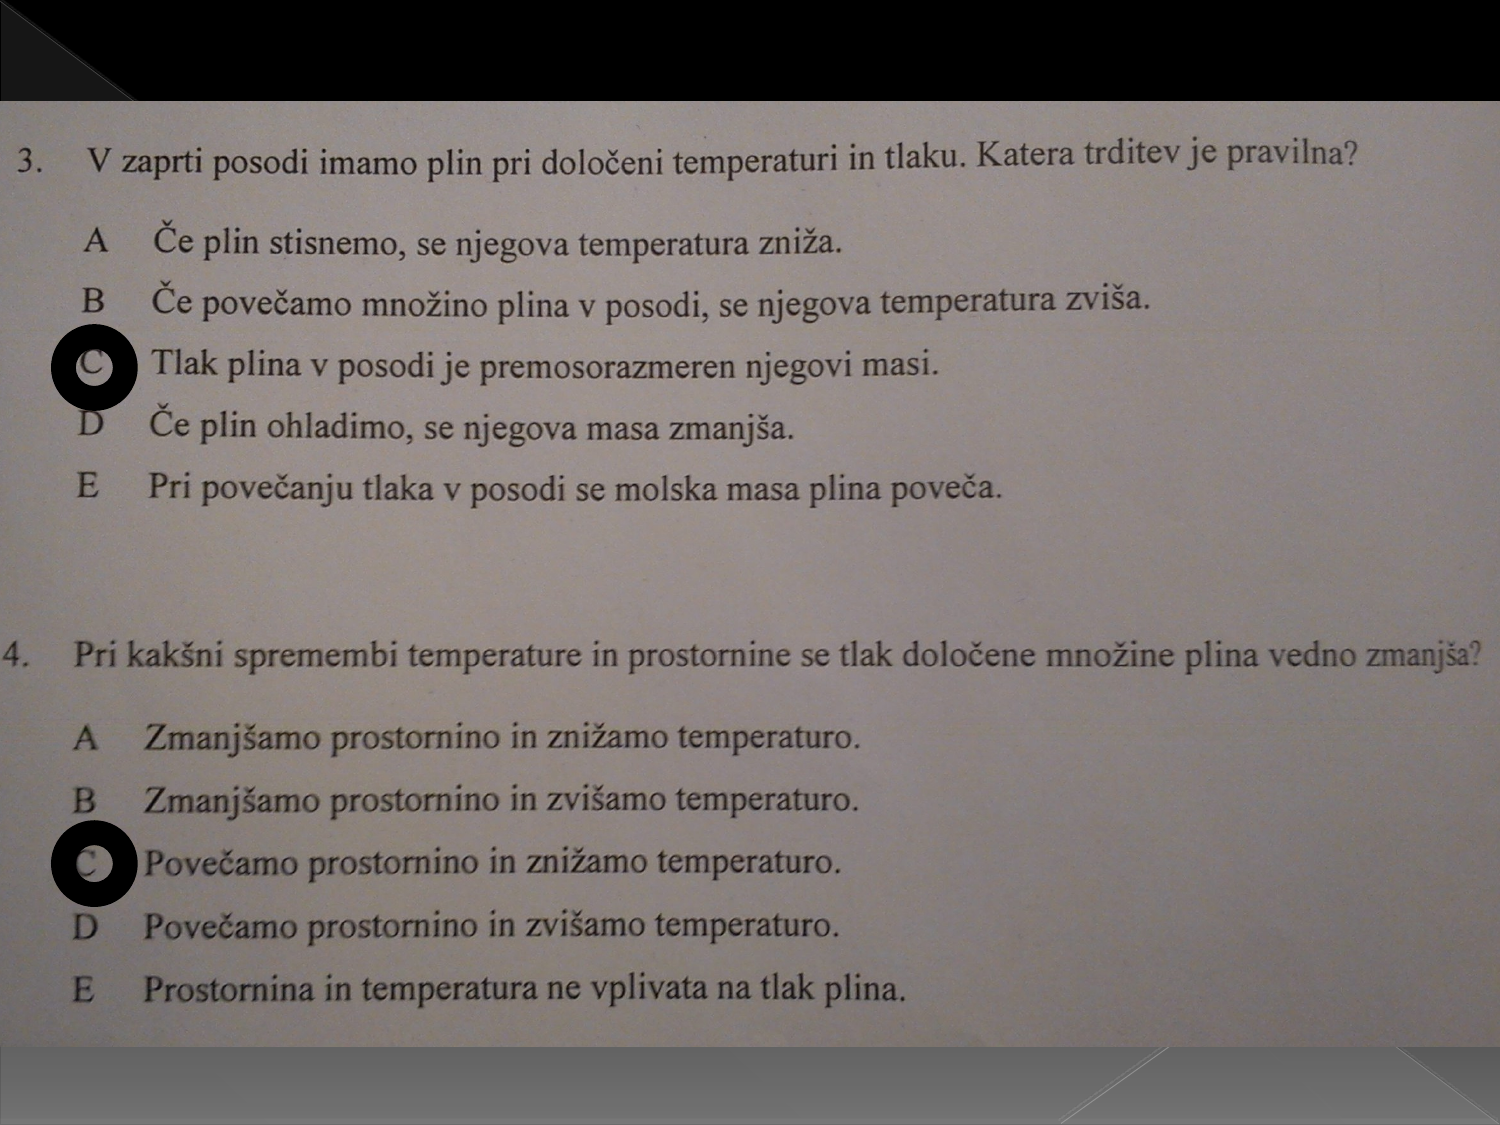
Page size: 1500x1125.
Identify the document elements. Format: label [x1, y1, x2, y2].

text_box [53, 326, 136, 409]
picture [0, 101, 1500, 1047]
text_box [53, 822, 136, 905]
